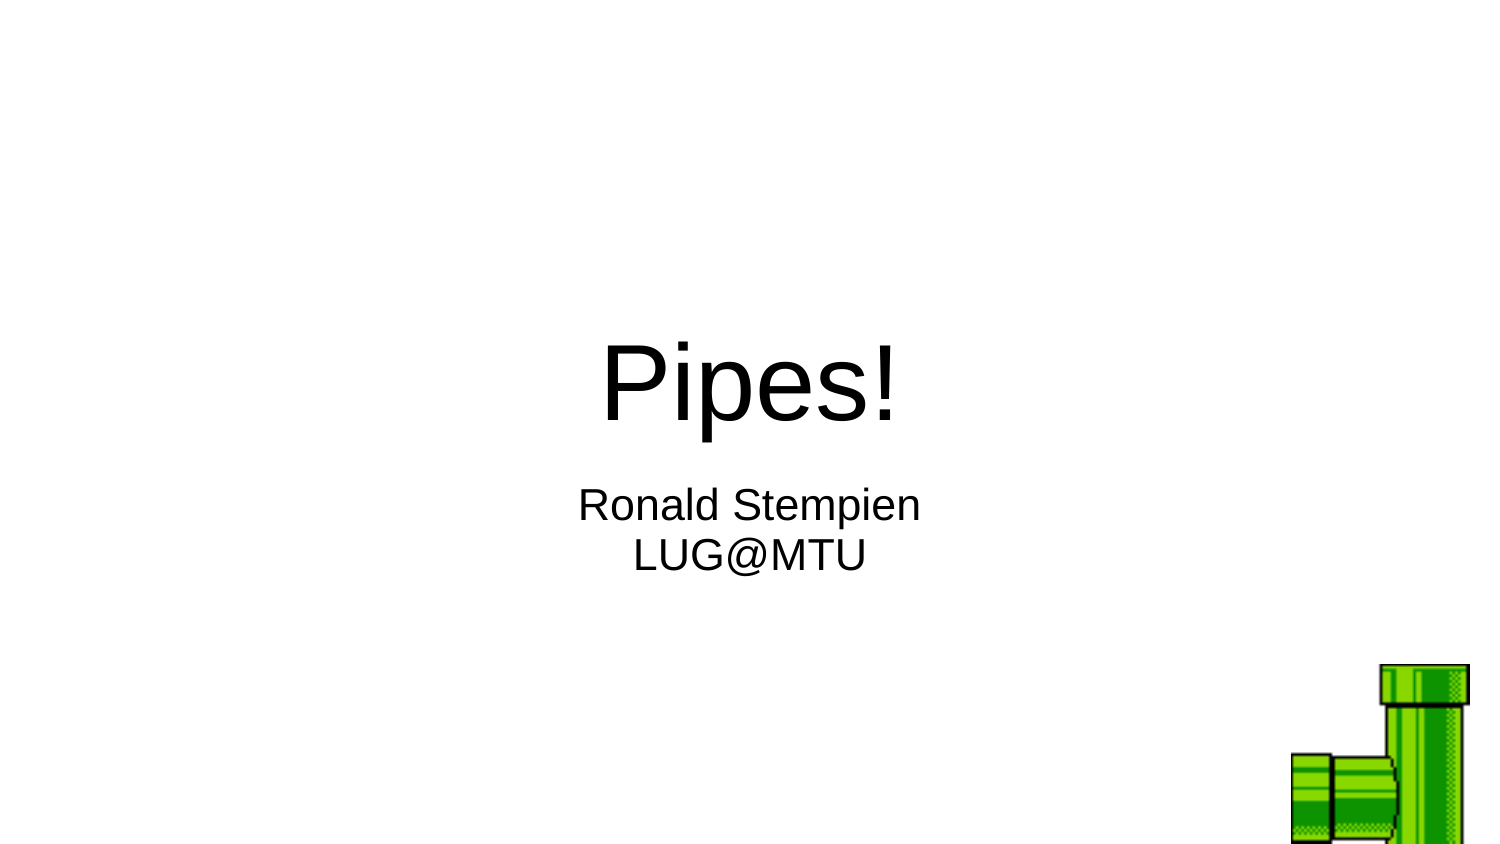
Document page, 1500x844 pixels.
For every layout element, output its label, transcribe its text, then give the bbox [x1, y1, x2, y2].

picture [1291, 664, 1470, 844]
title Pipes! [51, 122, 1449, 459]
subtitle Ronald Stempien LUG@MTU [51, 464, 1449, 595]
